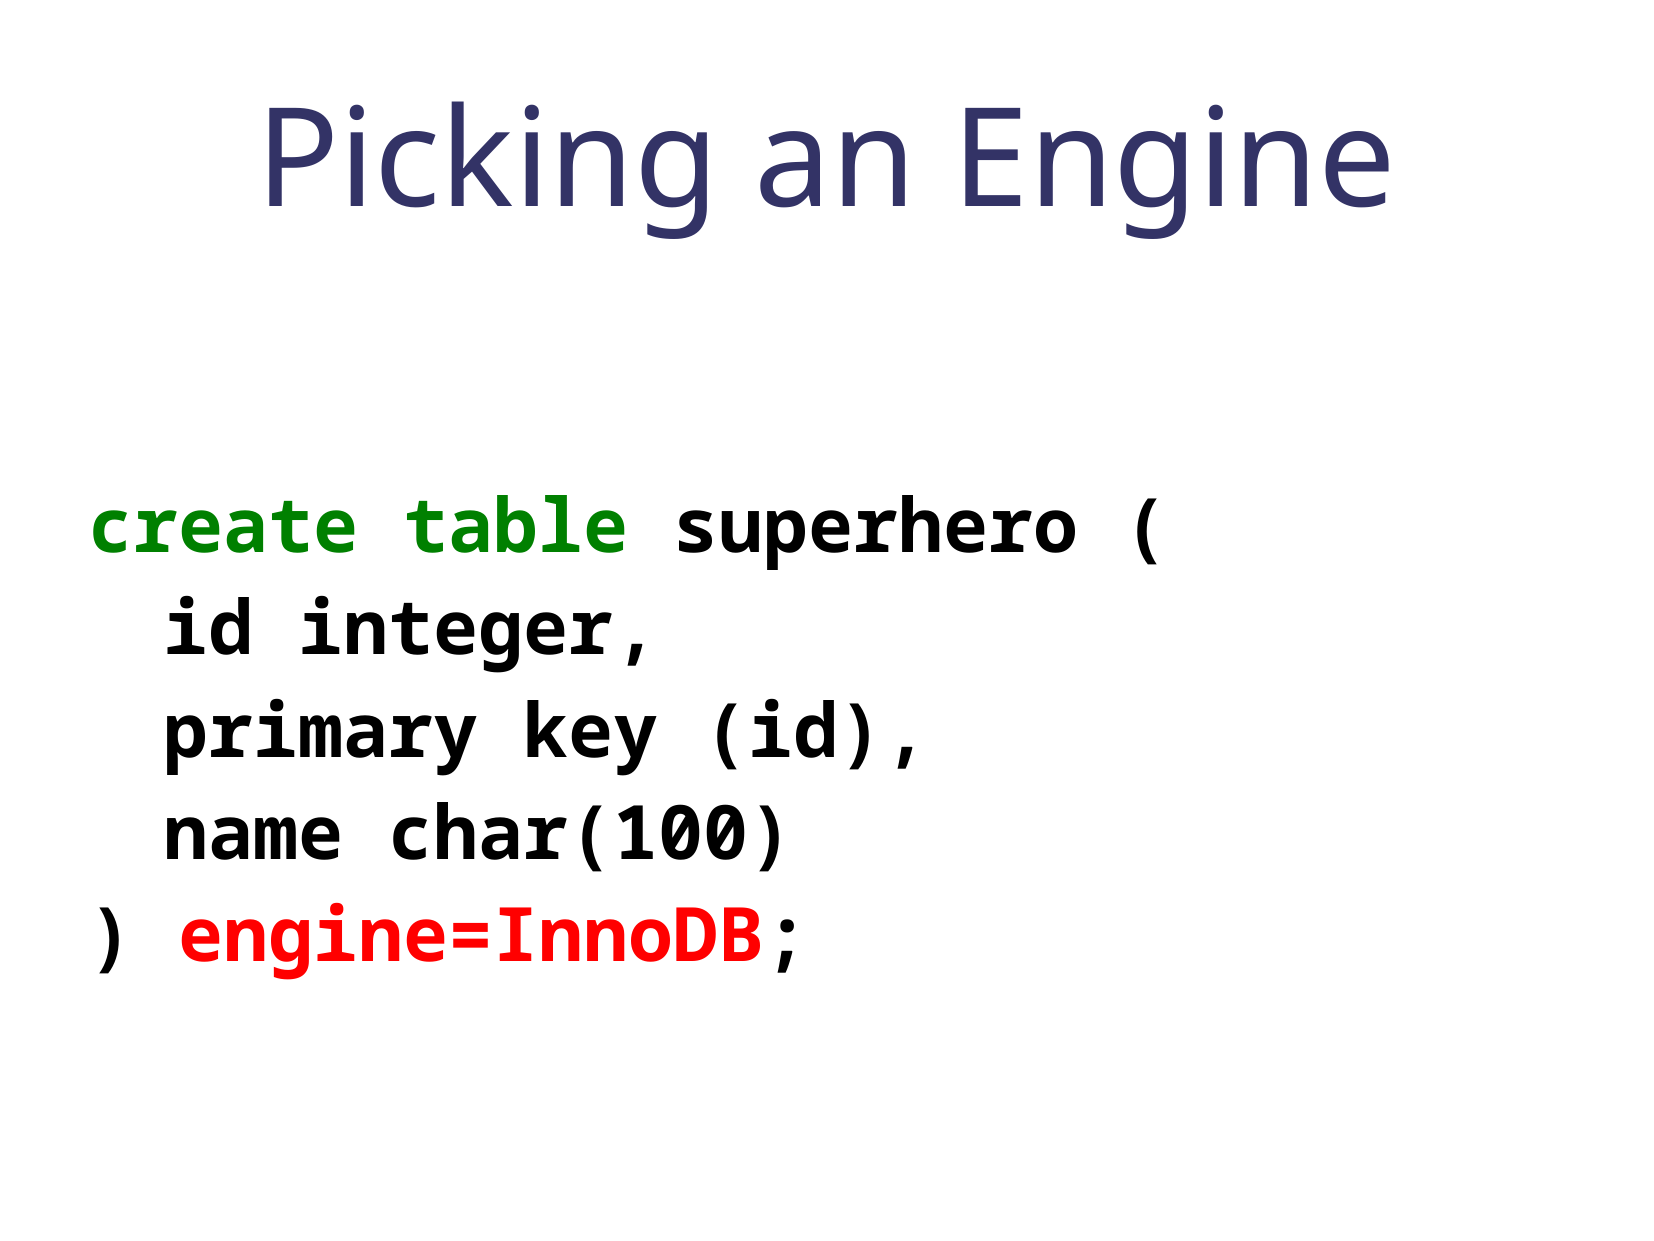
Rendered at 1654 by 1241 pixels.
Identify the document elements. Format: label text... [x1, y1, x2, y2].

title Picking an Engine [82, 56, 1571, 250]
subtitle create table superhero ( id integer, primary key (id), name char(100) ) engine=InnoDB; [88, 472, 1577, 1241]
